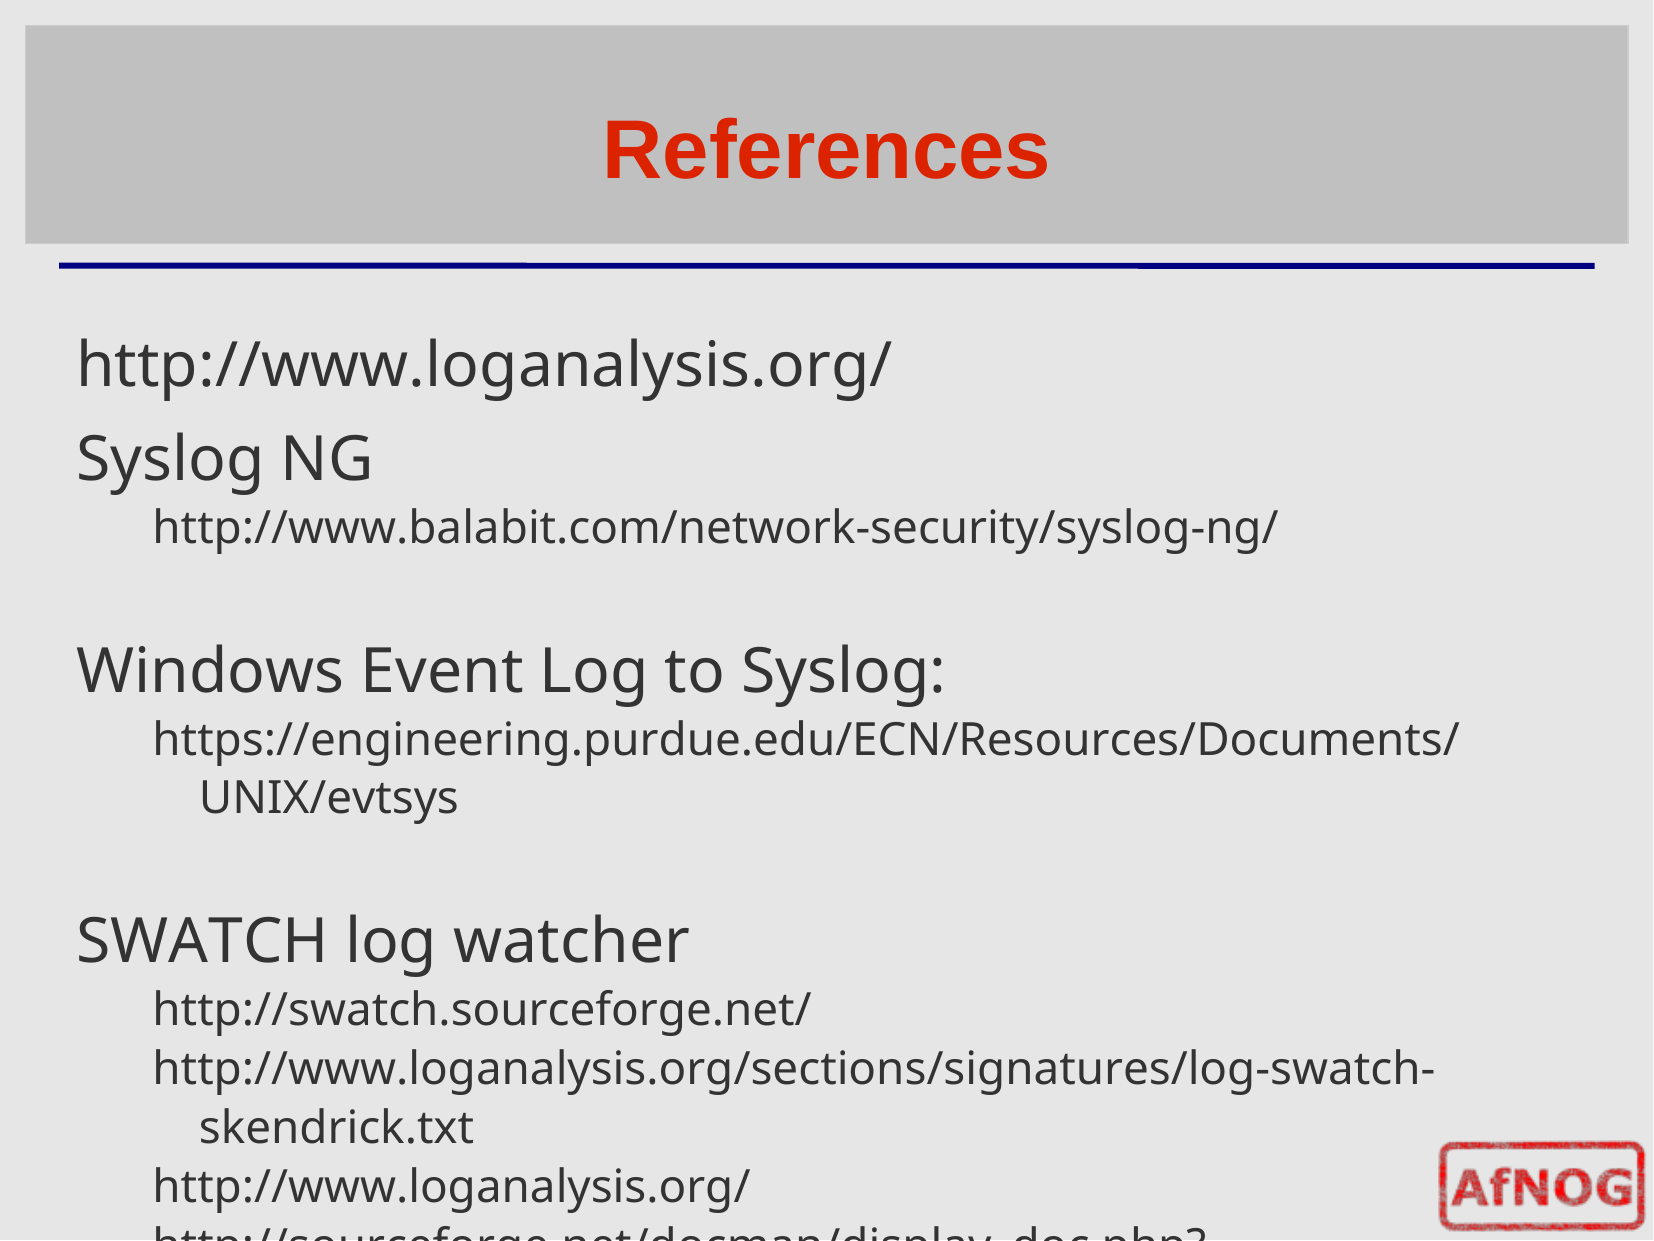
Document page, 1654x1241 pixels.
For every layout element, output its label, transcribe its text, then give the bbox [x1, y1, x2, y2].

title References [121, 0, 1534, 299]
text_box [1594, 1139, 1648, 1235]
list http://www.loganalysis.org/ Syslog NG http://www.balabit.com/network-security/syslog-ng/ Windows Event Log to Syslog: https://engineering.purdue.edu/ECN/Resources/Documents/UNIX/evtsys SWATCH log watcher http://swatch.sourceforge.net/ http://www.loganalysis.org/sections/signatures/log-swatch-skendrick.txt http://www.loganalysis.org/ http://sourceforge.net/docman/display_doc.php?docid=5332&group_id=25401 [59, 322, 1594, 1241]
text_box [1534, 25, 1629, 244]
text_box [25, 25, 121, 244]
